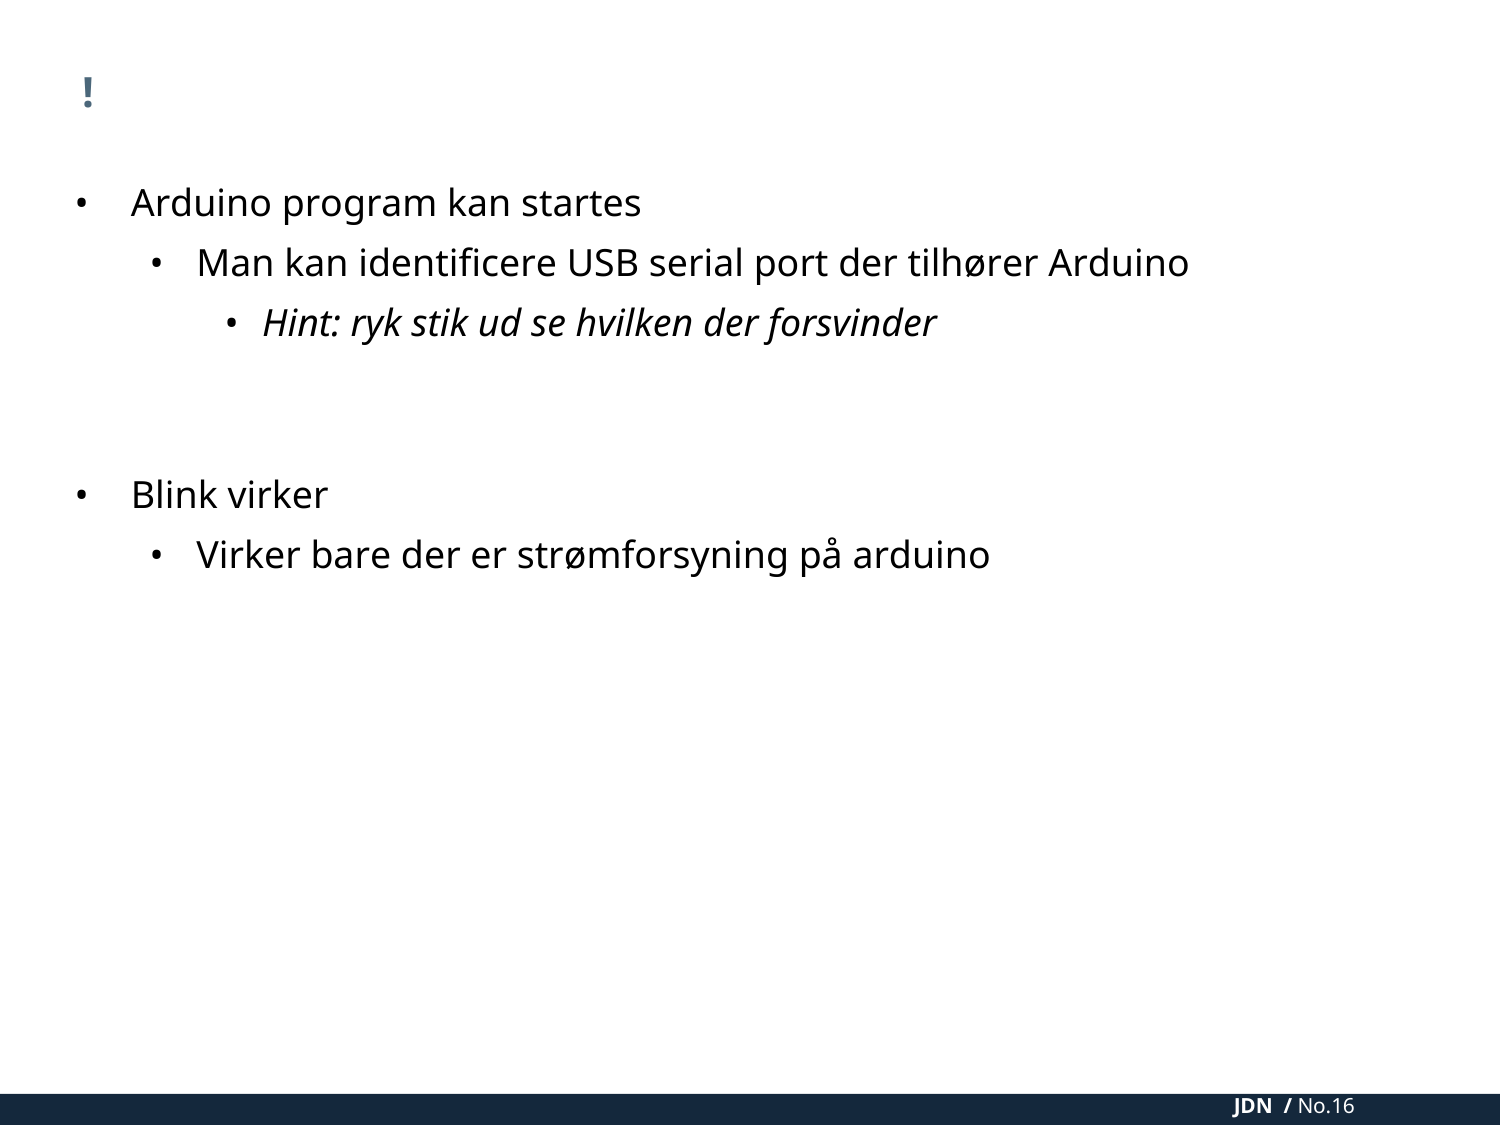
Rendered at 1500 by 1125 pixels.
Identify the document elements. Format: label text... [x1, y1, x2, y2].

list Arduino program kan startes Man kan identificere USB serial port der tilhører Arduino Hint: ryk stik ud se hvilken der forsvinder Blink virker Virker bare der er strømforsyning på arduino [68, 176, 1462, 1094]
title ! [67, 34, 1416, 148]
